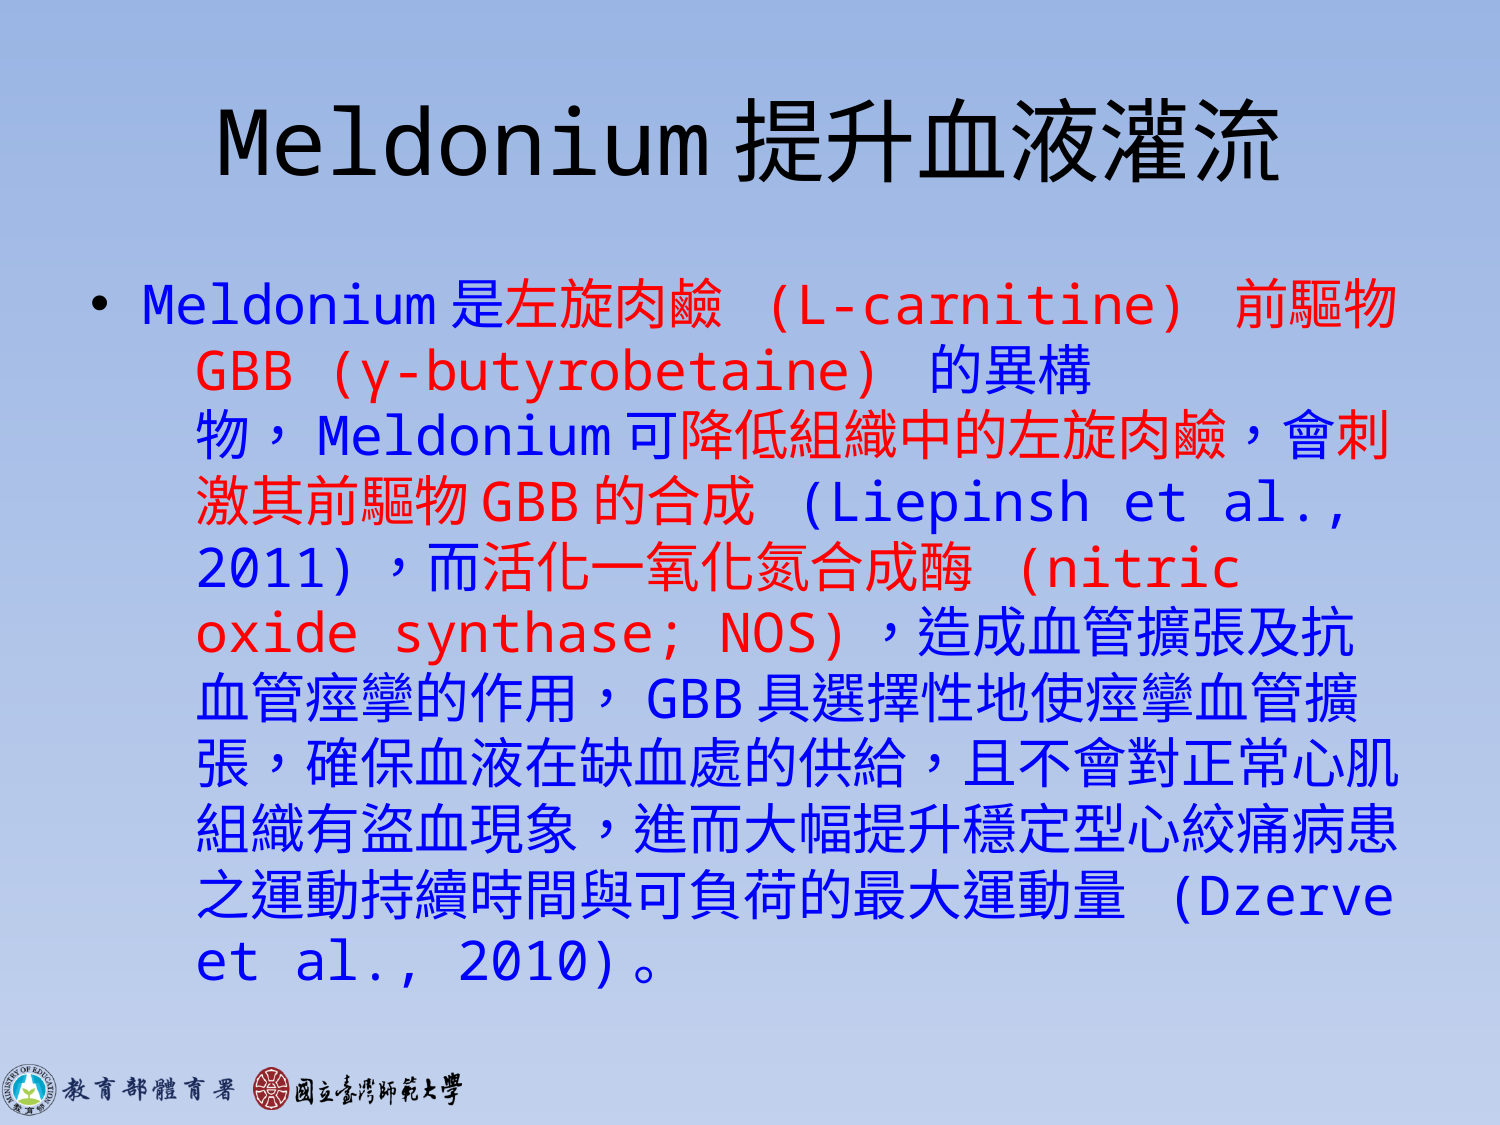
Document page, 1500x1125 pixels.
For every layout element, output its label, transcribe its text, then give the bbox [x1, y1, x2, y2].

title Meldonium提升血液灌流 [75, 45, 1426, 233]
list Meldonium是左旋肉鹼 (L-carnitine) 前驅物GBB (γ-butyrobetaine) 的異構物，Meldonium可降低組織中的左旋肉鹼，會刺激其前驅物GBB的合成 (Liepinsh et al., 2011)，而活化一氧化氮合成酶 (nitric oxide synthase; NOS)，造成血管擴張及抗血管痙攣的作用，GBB具選擇性地使痙攣血管擴張，確保血液在缺血處的供給，且不會對正常心肌組織有盜血現象，進而大幅提升穩定型心絞痛病患之運動持續時間與可負荷的最大運動量 (Dzerve et al., 2010)。 [75, 262, 1426, 1005]
